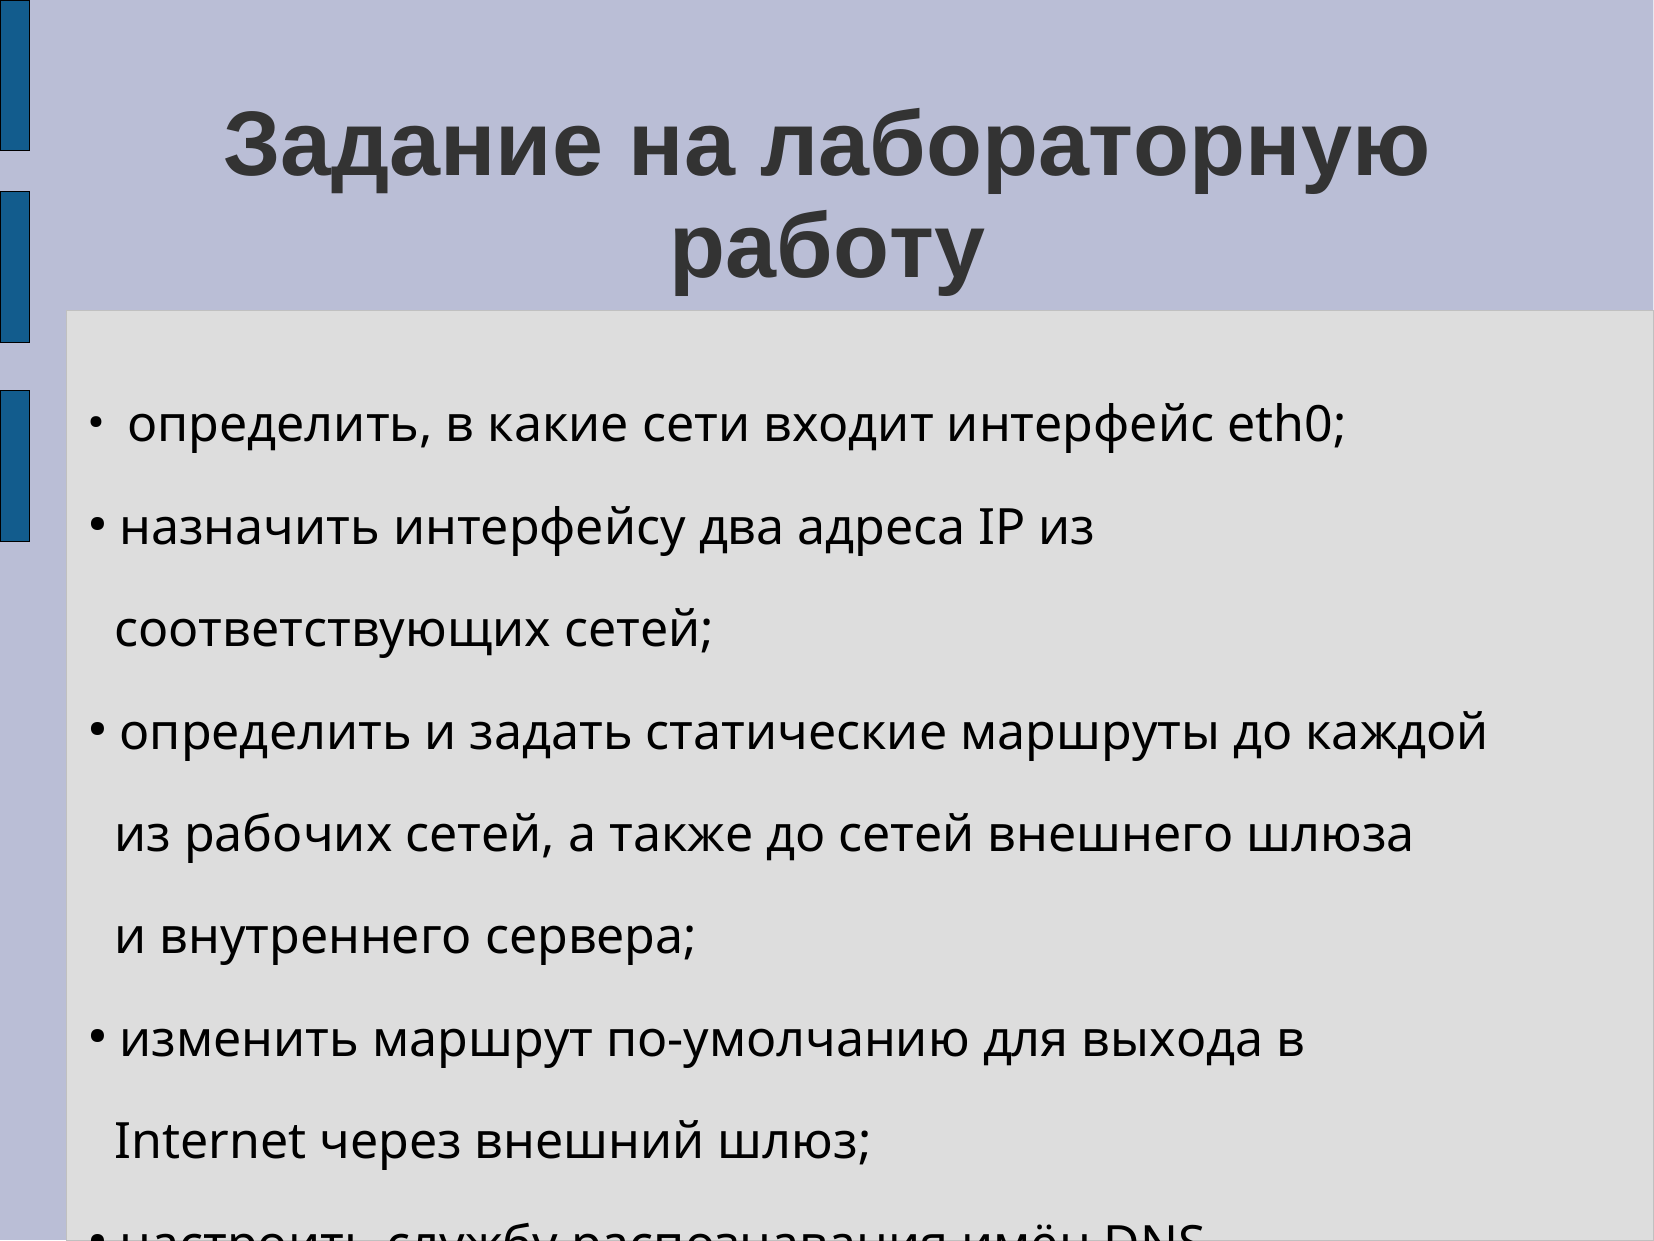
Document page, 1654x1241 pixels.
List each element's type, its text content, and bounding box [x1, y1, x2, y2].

title Задание на лабораторную работу [121, 91, 1534, 299]
text_box определить, в какие сети входит интерфейс eth0; назначить интерфейсу два адреса IP из соответствующих сетей; определить и задать статические маршруты до каждой из рабочих сетей, а также до сетей внешнего шлюза и внутреннего сервера; изменить маршрут по-умолчанию для выхода в Internet через внешний шлюз; настроить службу распознавания имён DNS. [88, 354, 1567, 1145]
